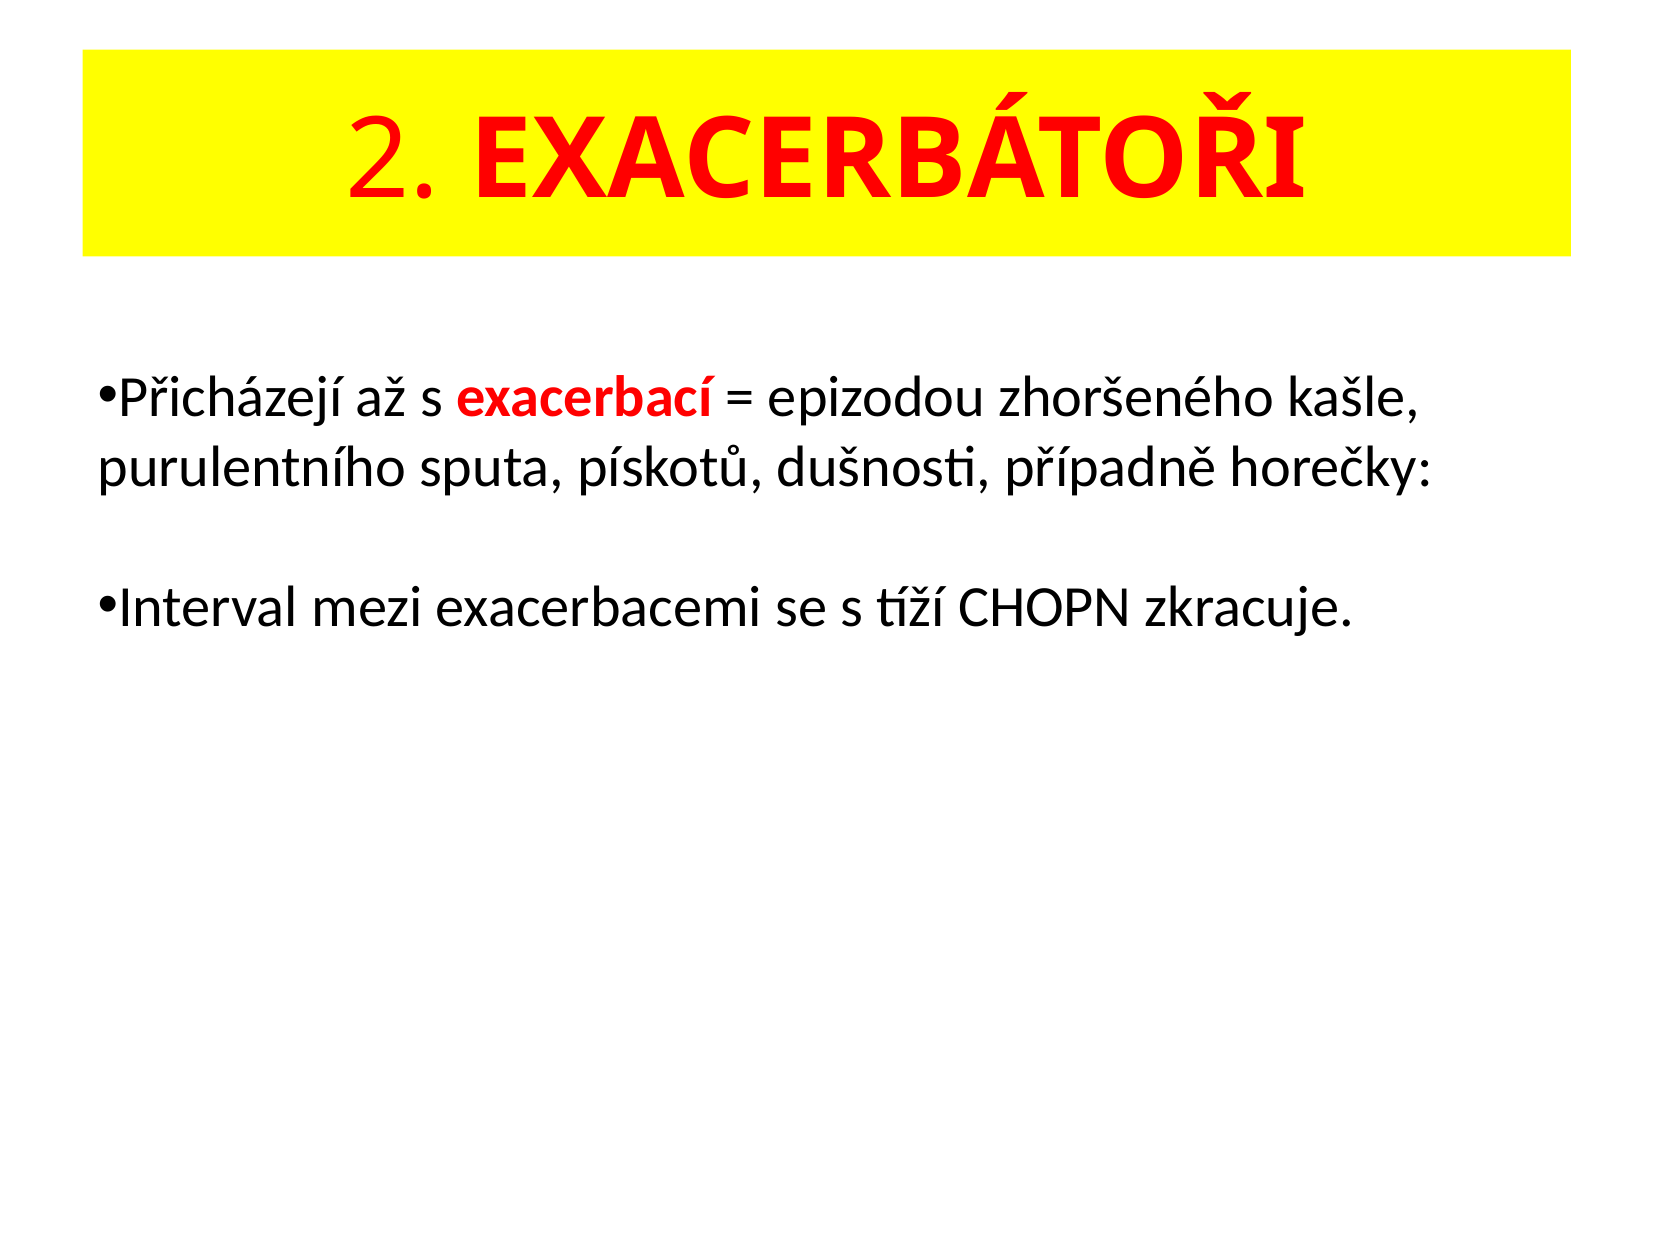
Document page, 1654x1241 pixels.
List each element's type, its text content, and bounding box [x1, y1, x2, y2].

title 2. EXACERBÁTOŘI [82, 49, 1571, 257]
list Přicházejí až s exacerbací = epizodou zhoršeného kašle, purulentního sputa, pískotů, dušnosti, případně horečky: Interval mezi exacerbacemi se s tíží CHOPN zkracuje. [82, 289, 1571, 1108]
